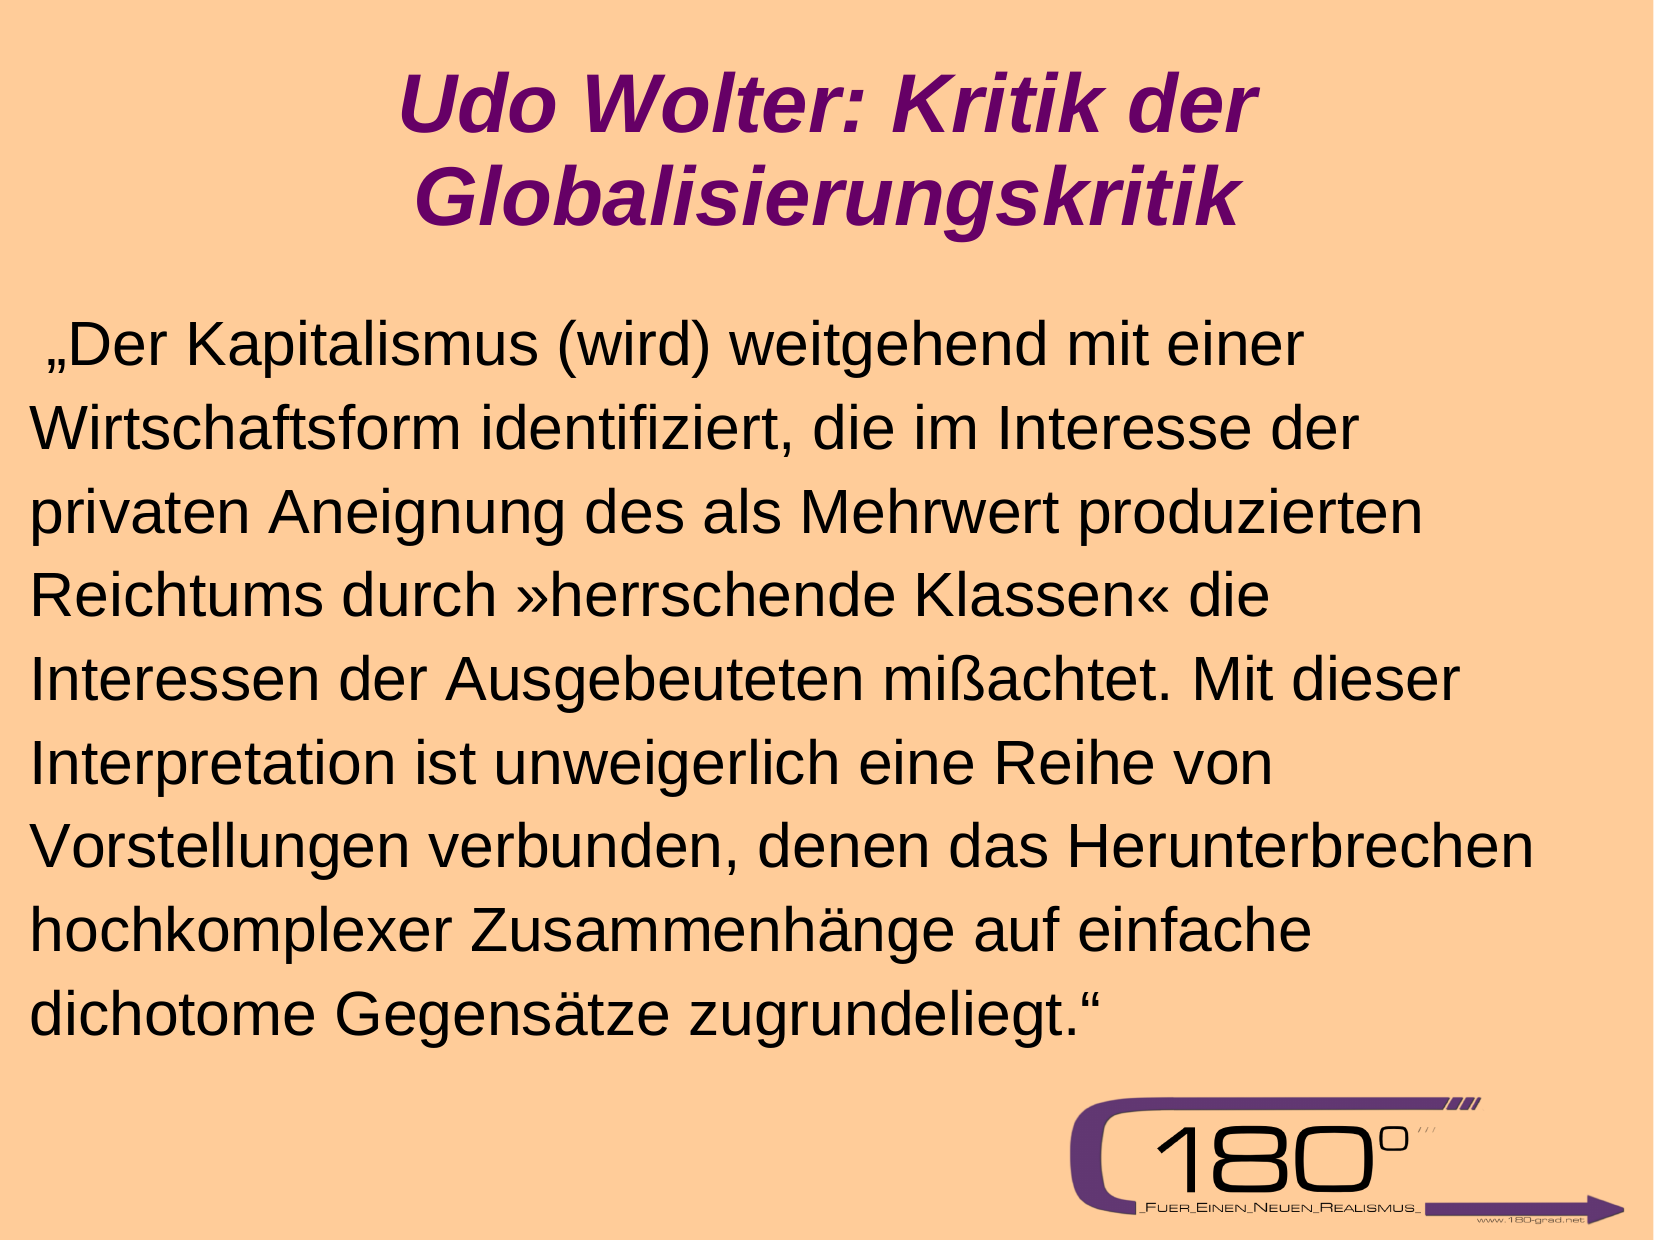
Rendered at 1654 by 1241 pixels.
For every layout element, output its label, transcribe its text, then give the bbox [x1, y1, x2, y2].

picture [1068, 1092, 1625, 1228]
title Udo Wolter: Kritik der Globalisierungskritik [121, 42, 1534, 258]
text_box „Der Kapitalismus (wird) weitgehend mit einer Wirtschaftsform identifiziert, die im Interesse der privaten Aneignung des als Mehrwert produzierten Reichtums durch »herrschende Klassen« die Interessen der Ausgebeuteten mißachtet. Mit dieser Interpretation ist unweigerlich eine Reihe von Vorstellungen verbunden, denen das Herunterbrechen hochkomplexer Zusammenhänge auf einfache dichotome Gegensätze zugrundeliegt.“ [29, 295, 1565, 1120]
